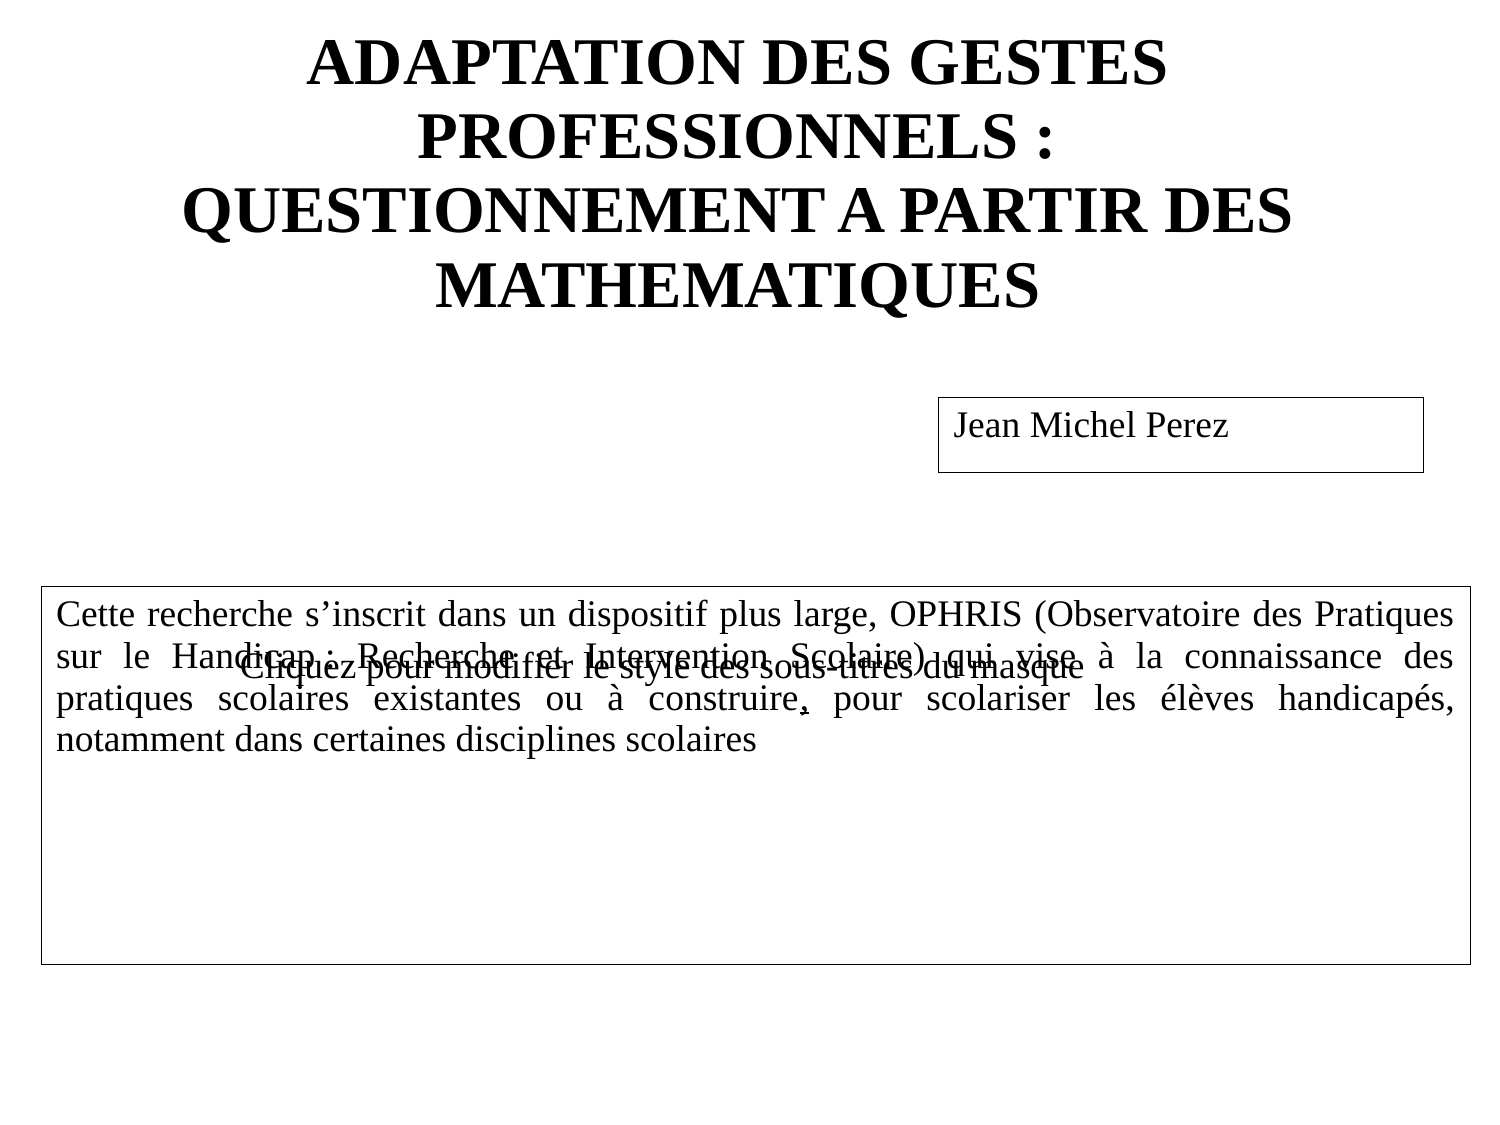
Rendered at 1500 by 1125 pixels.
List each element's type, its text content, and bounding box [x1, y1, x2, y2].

text_box Jean Michel Perez [938, 397, 1424, 473]
text_box Cette recherche s’inscrit dans un dispositif plus large, OPHRIS (Observatoire des Pratiques sur le Handicap : Recherche et Intervention Scolaire) qui vise à la connaissance des pratiques scolaires existantes ou à construire, pour scolariser les élèves handicapés, notamment dans certaines disciplines scolaires [41, 586, 1471, 965]
title ADAPTATION DES GESTES PROFESSIONNELS : QUESTIONNEMENT A PARTIR DES MATHEMATIQUES [100, 42, 1376, 231]
